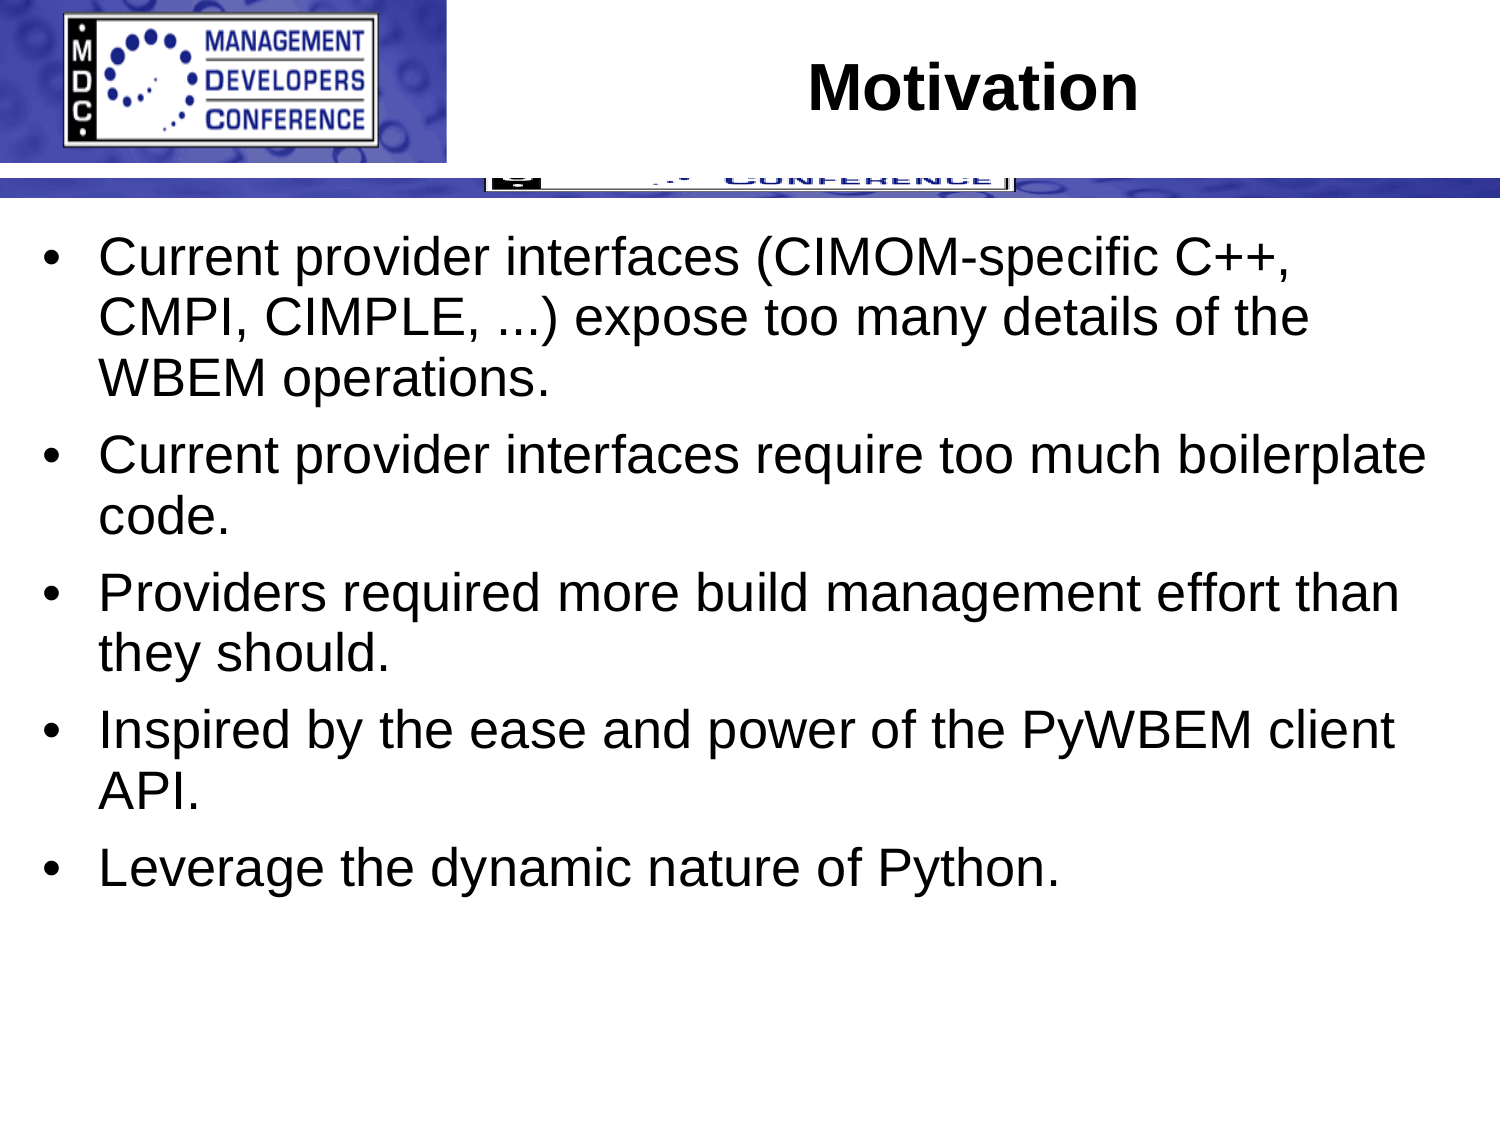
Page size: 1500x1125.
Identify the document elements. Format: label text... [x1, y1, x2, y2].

title Motivation [447, 0, 1500, 176]
picture [0, 0, 447, 163]
list Current provider interfaces (CIMOM-specific C++, CMPI, CIMPLE, ...) expose too many details of the WBEM operations. Current provider interfaces require too much boilerplate code. Providers required more build management effort than they should. Inspired by the ease and power of the PyWBEM client API. Leverage the dynamic nature of Python. [42, 226, 1433, 969]
picture [0, 178, 1500, 198]
